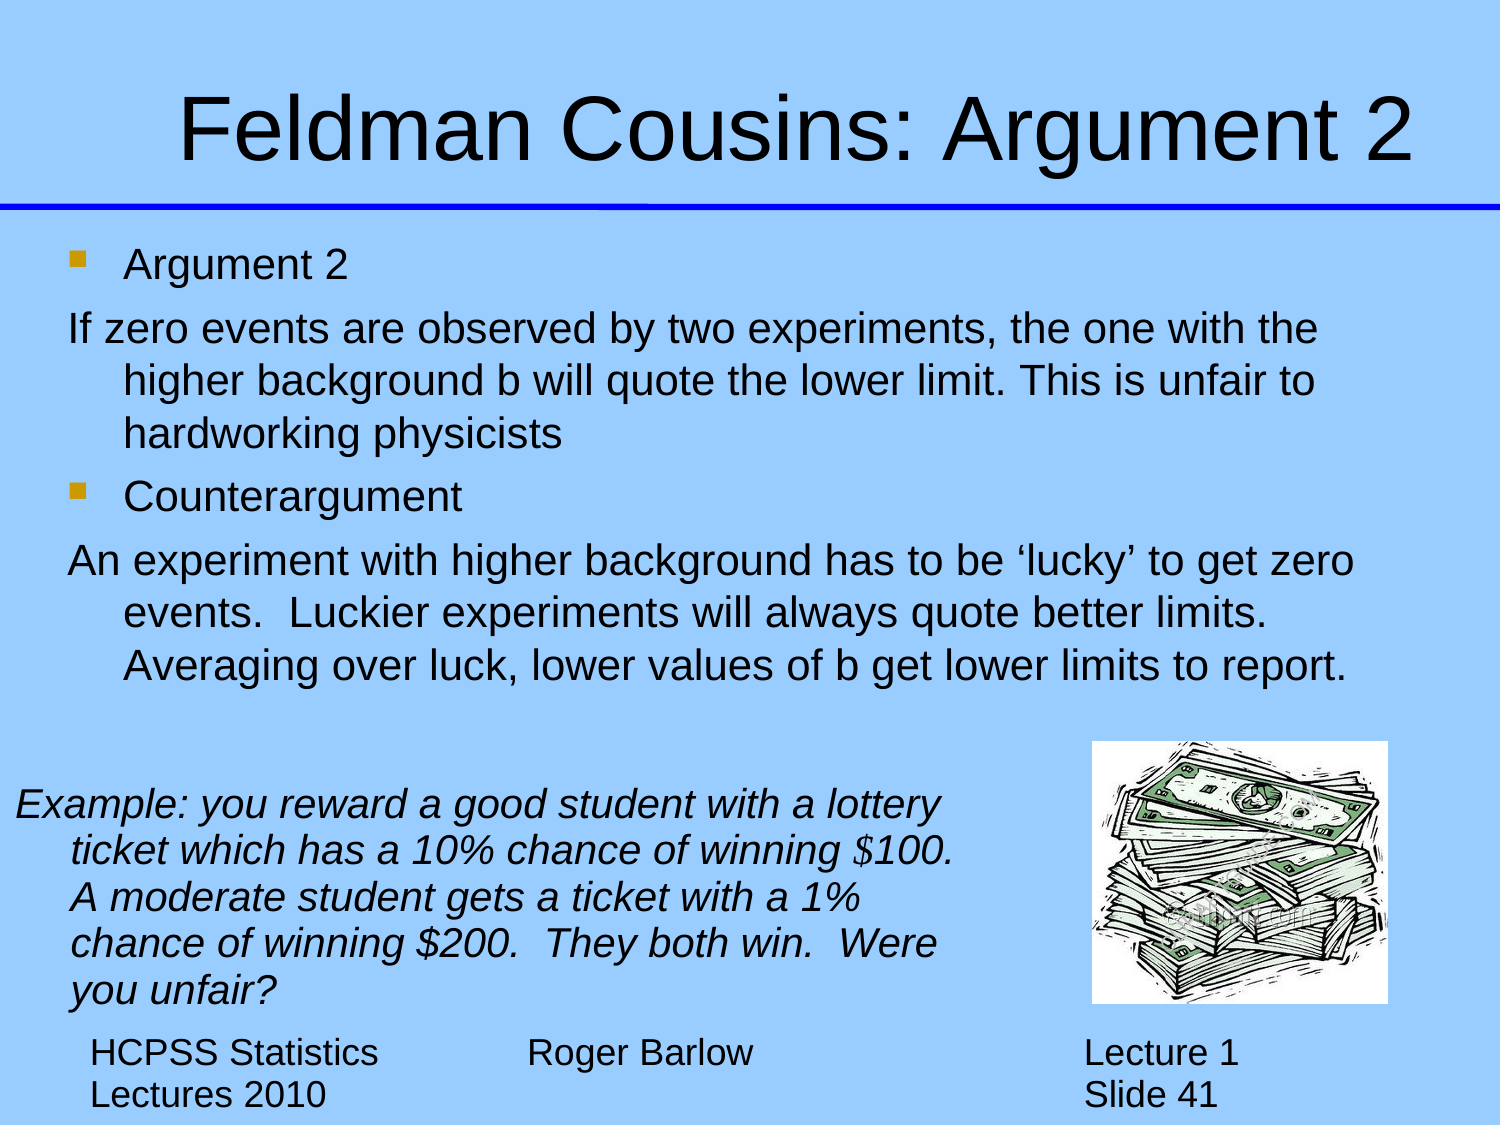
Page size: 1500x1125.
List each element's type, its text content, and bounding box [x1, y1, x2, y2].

text_box Example: you reward a good student with a lottery ticket which has a 10% chance of winning $100. A moderate student gets a ticket with a 1% chance of winning $200. They both win. Were you unfair? [0, 773, 1004, 975]
text_box Argument 2 If zero events are observed by two experiments, the one with the higher background b will quote the lower limit. This is unfair to hardworking physicists Counterargument An experiment with higher background has to be ‘lucky’ to get zero events. Luckier experiments will always quote better limits. Averaging over luck, lower values of b get lower limits to report. [67, 236, 1448, 933]
title Feldman Cousins: Argument 2 [80, 29, 1418, 219]
picture [1092, 741, 1388, 1004]
